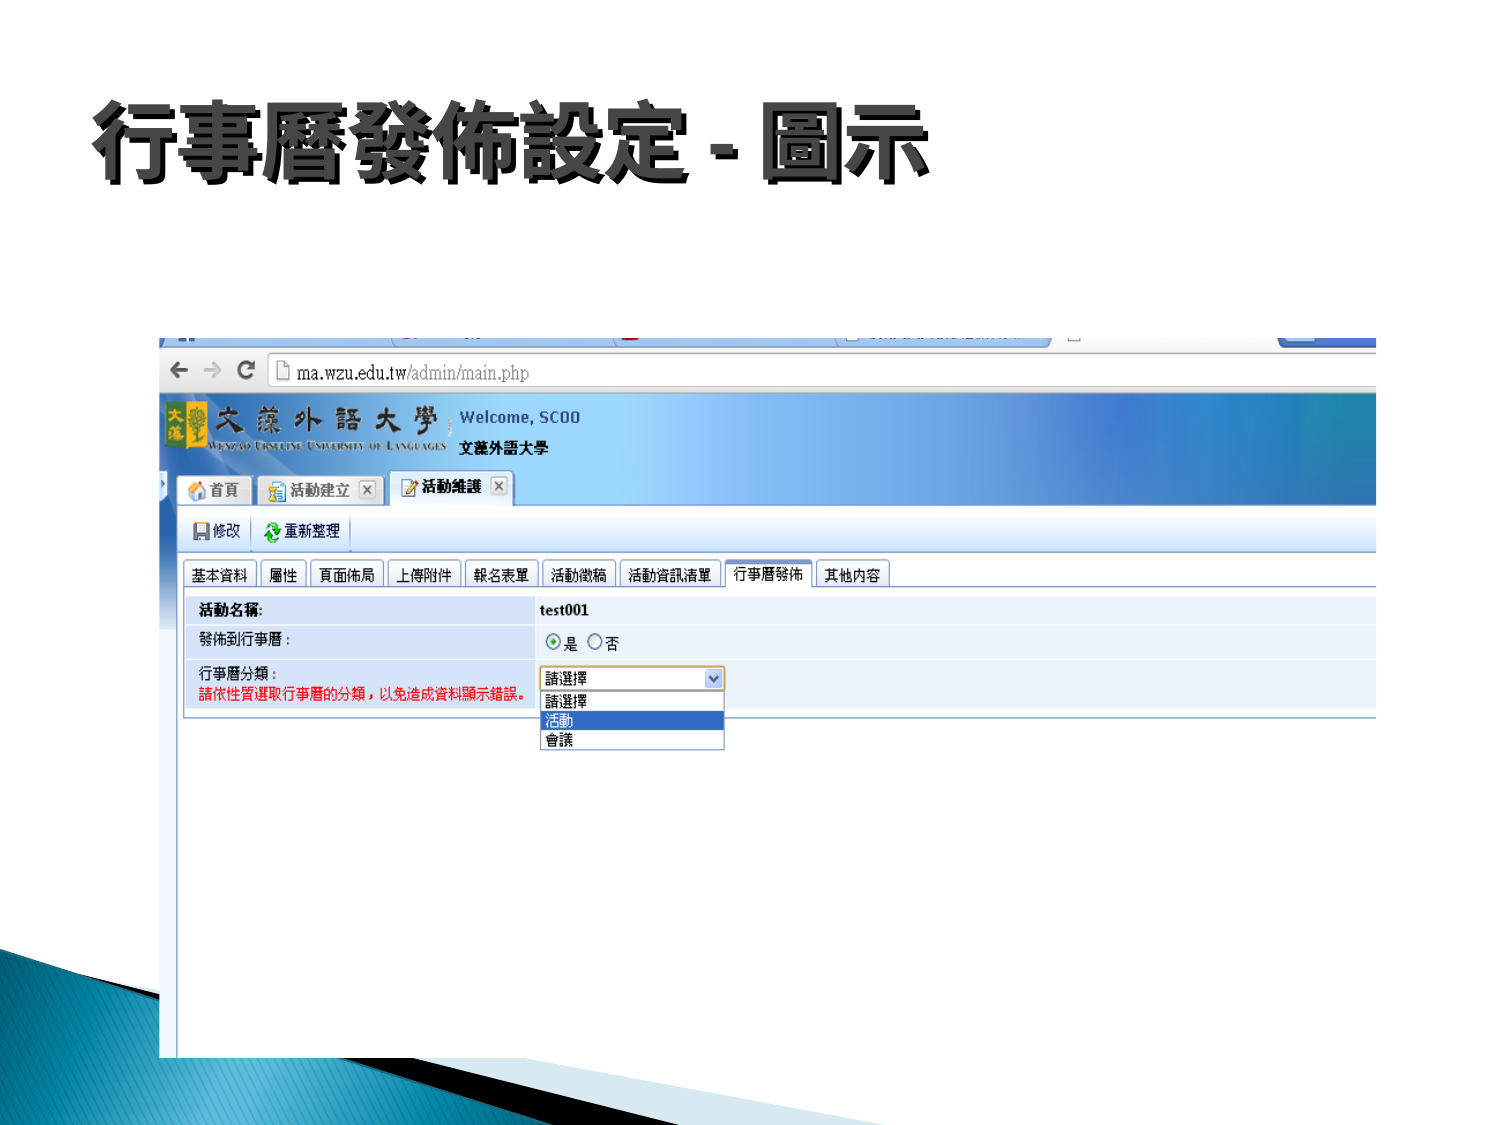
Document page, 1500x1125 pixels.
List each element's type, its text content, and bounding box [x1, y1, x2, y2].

picture [159, 338, 1377, 1058]
title 行事曆發佈設定-圖示 [75, 45, 1426, 233]
